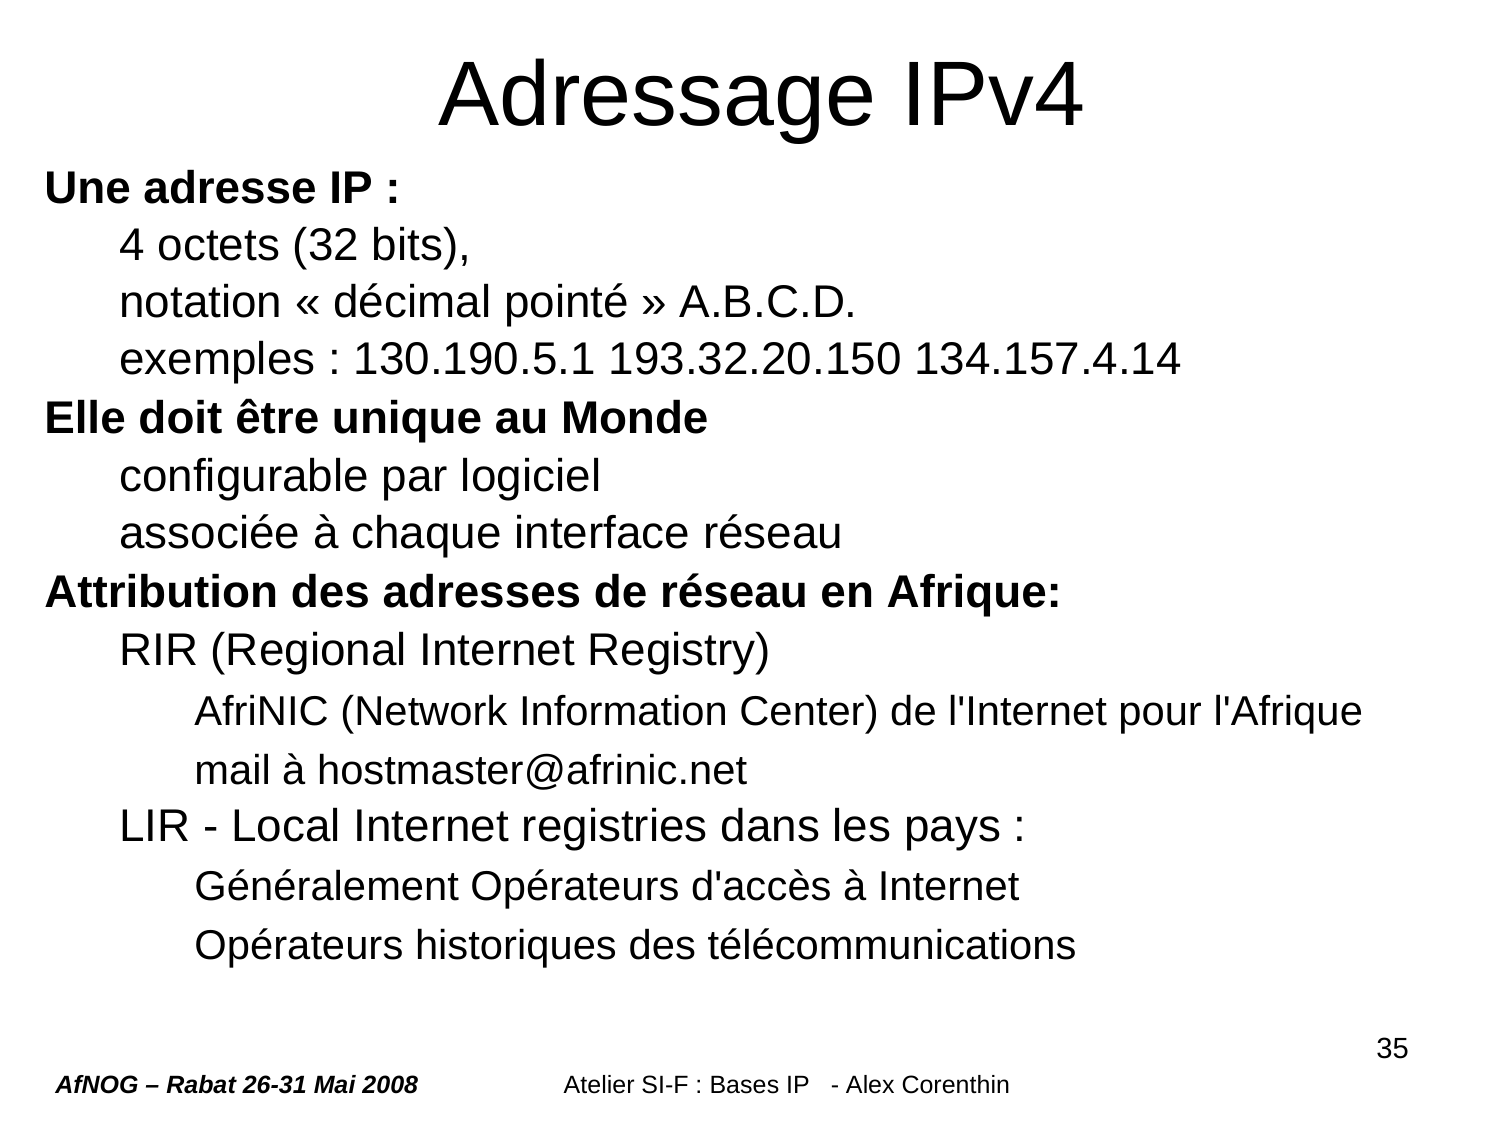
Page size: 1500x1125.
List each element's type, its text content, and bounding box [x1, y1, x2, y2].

title Adressage IPv4 [59, 31, 1466, 157]
list Une adresse IP : 4 octets (32 bits), notation « décimal pointé » A.B.C.D. exemples : 130.190.5.1 193.32.20.150 134.157.4.14 Elle doit être unique au Monde configurable par logiciel associée à chaque interface réseau Attribution des adresses de réseau en Afrique: RIR (Regional Internet Registry)‏ AfriNIC (Network Information Center) de l'Internet pour l'Afrique mail à hostmaster@afrinic.net LIR - Local Internet registries dans les pays : Généralement Opérateurs d'accès à Internet Opérateurs historiques des télécommunications [29, 159, 1449, 1093]
